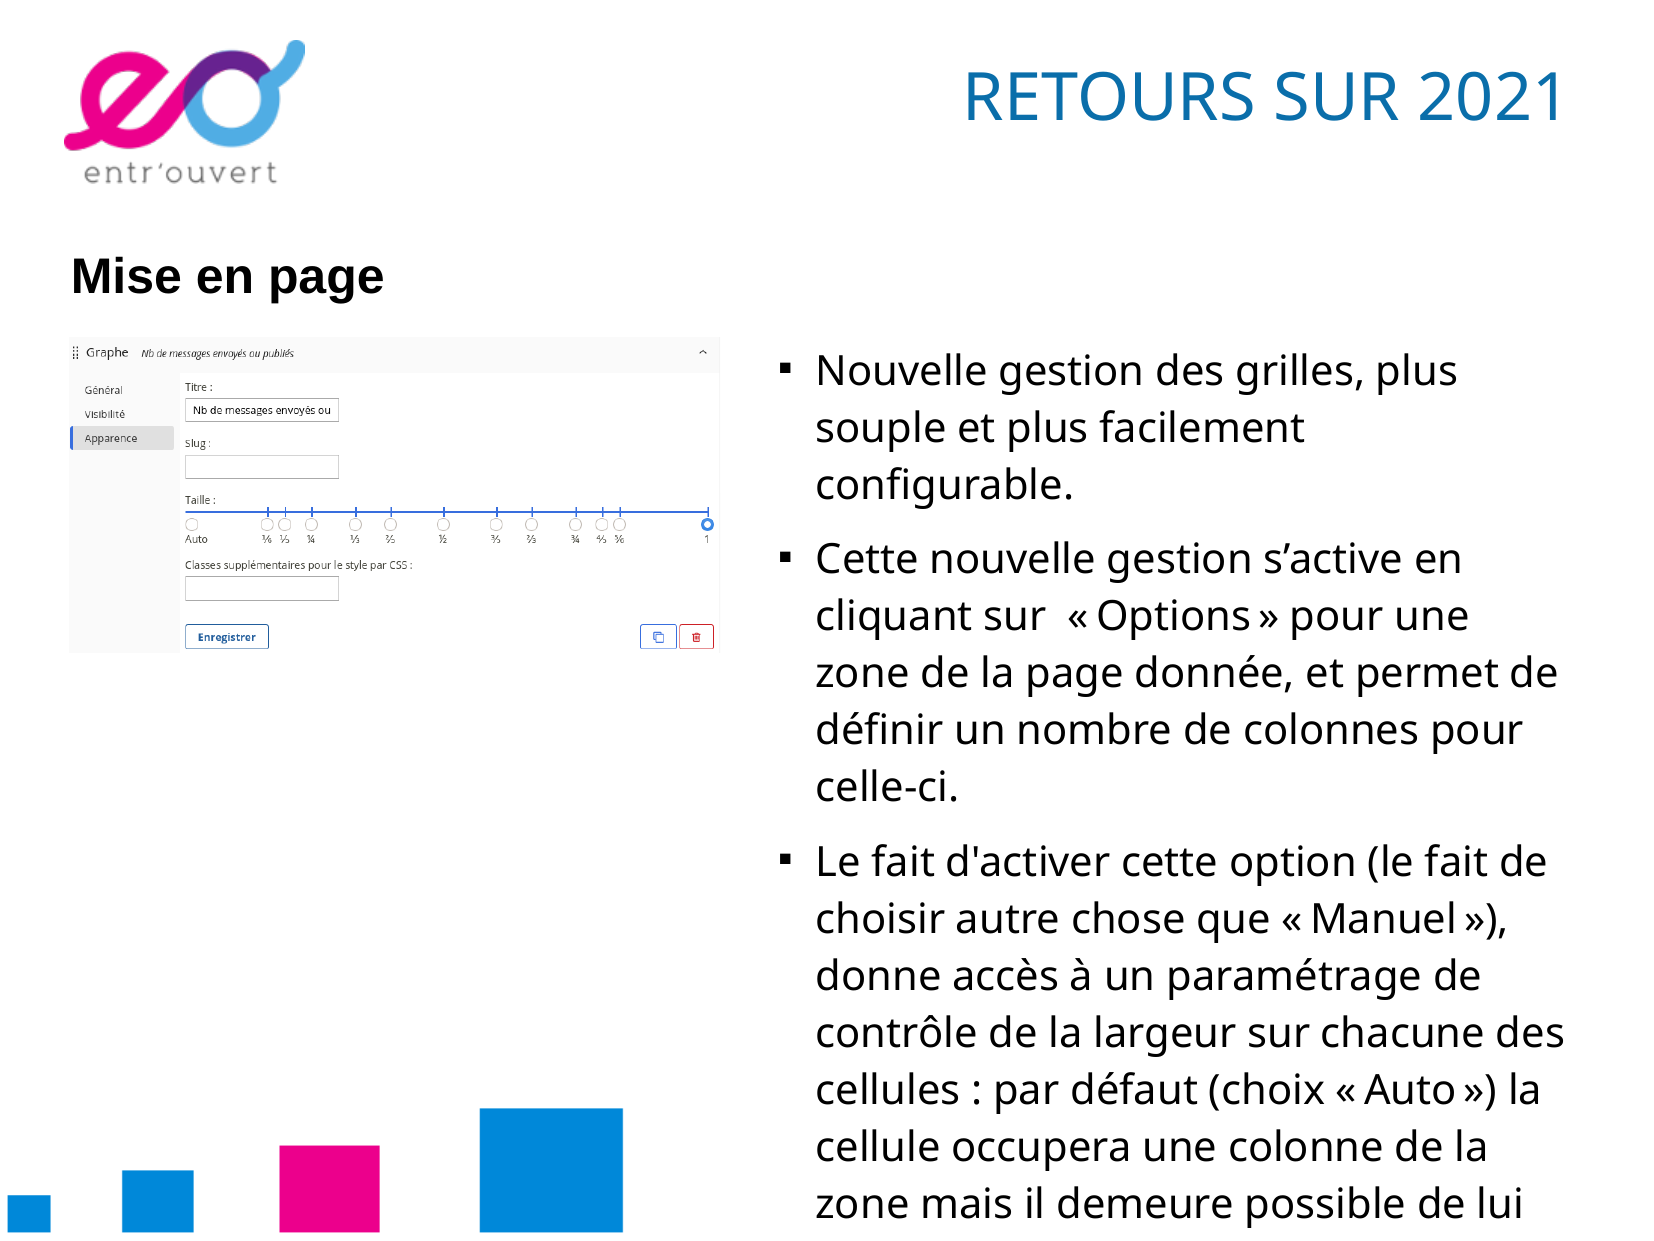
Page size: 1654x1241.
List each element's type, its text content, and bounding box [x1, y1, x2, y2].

picture [69, 337, 724, 653]
text_box Mise en page [70, 248, 1548, 355]
text_box Nouvelle gestion des grilles, plus souple et plus facilement configurable. Cette nouvelle gestion s’active en cliquant sur « Options » pour une zone de la page donnée, et permet de définir un nombre de colonnes pour celle-ci. Le fait d'activer cette option (le fait de choisir autre chose que « Manuel »), donne accès à un paramétrage de contrôle de la largeur sur chacune des cellules : par défaut (choix « Auto ») la cellule occupera une colonne de la zone mais il demeure possible de lui appliquer un autre paramétrage. [744, 265, 1571, 1070]
picture [64, 40, 305, 184]
picture [5, 1106, 626, 1235]
title retours sur 2021 [354, 49, 1571, 257]
